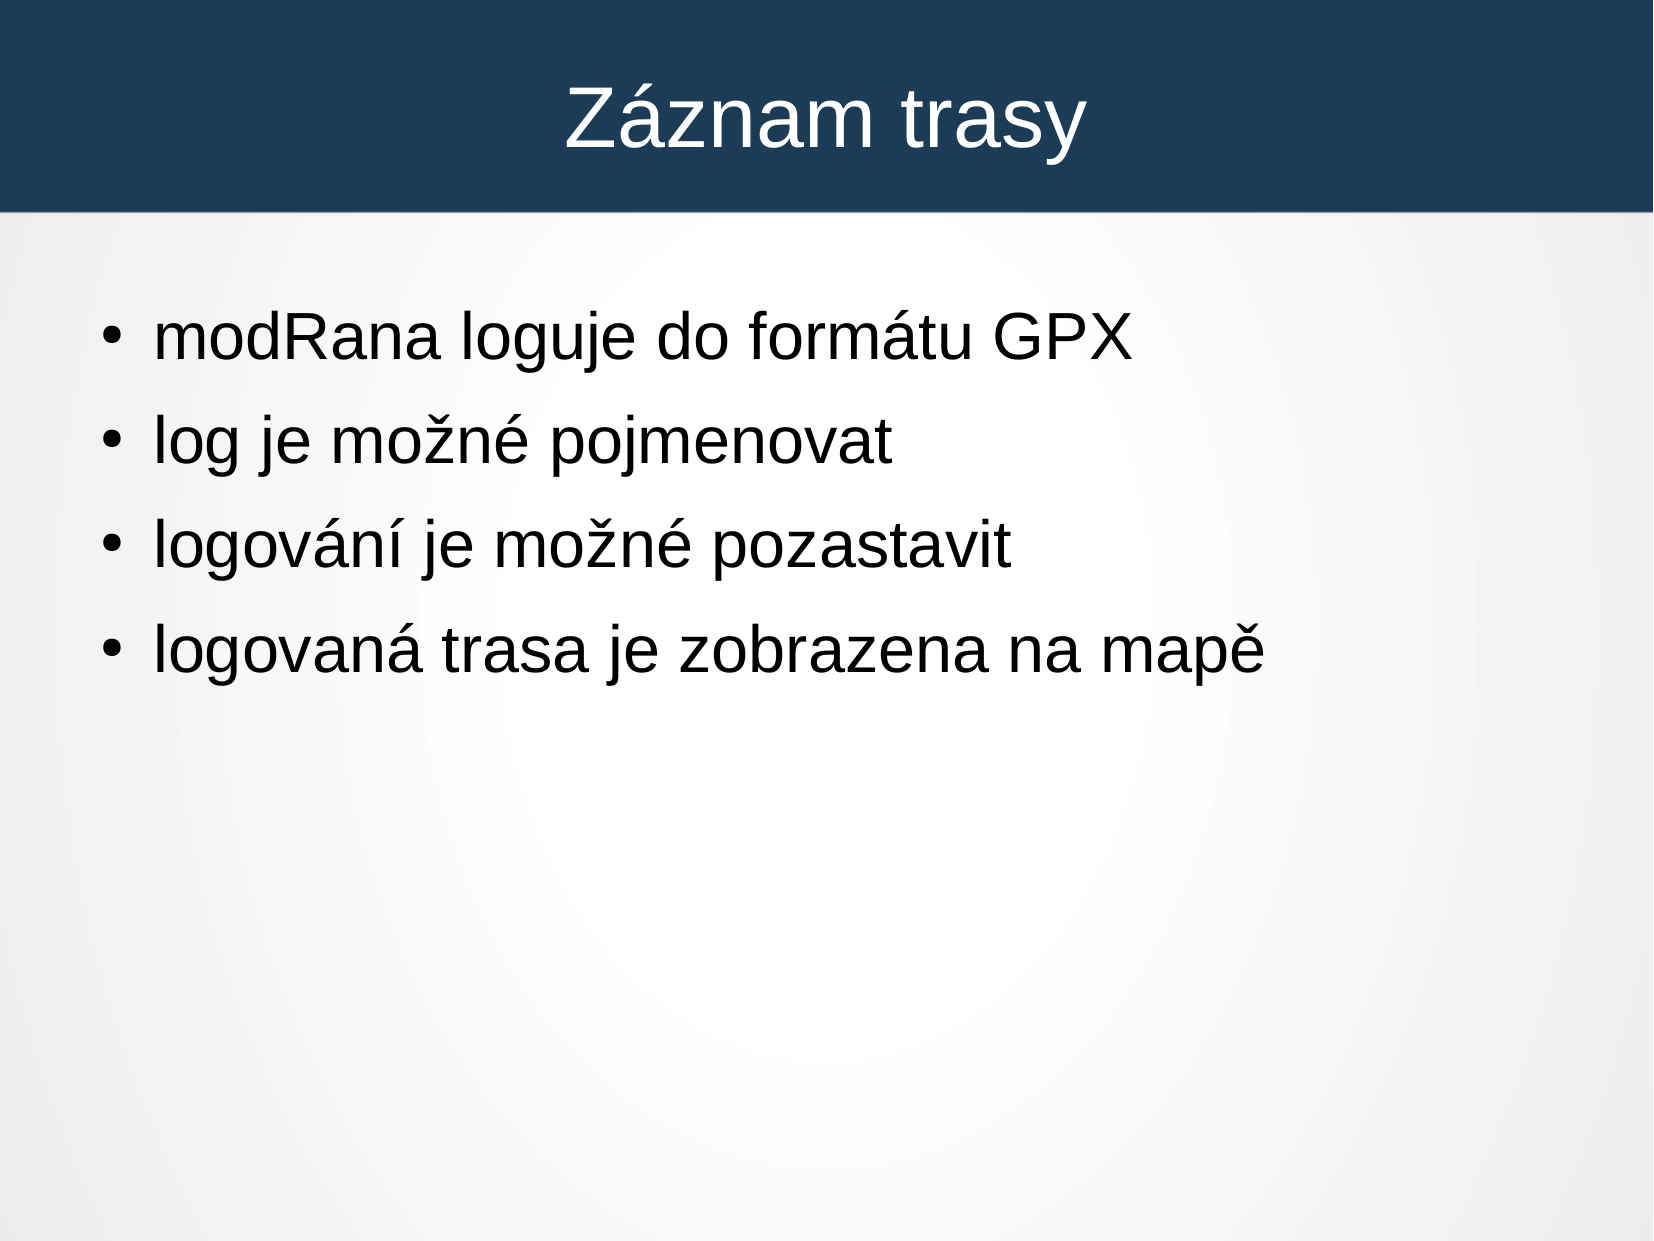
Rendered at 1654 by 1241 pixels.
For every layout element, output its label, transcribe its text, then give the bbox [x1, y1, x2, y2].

title Záznam trasy [82, 47, 1571, 189]
list modRana loguje do formátu GPX log je možné pojmenovat logování je možné pozastavit logovaná trasa je zobrazena na mapě [82, 299, 1571, 1063]
picture [0, 0, 1653, 1241]
